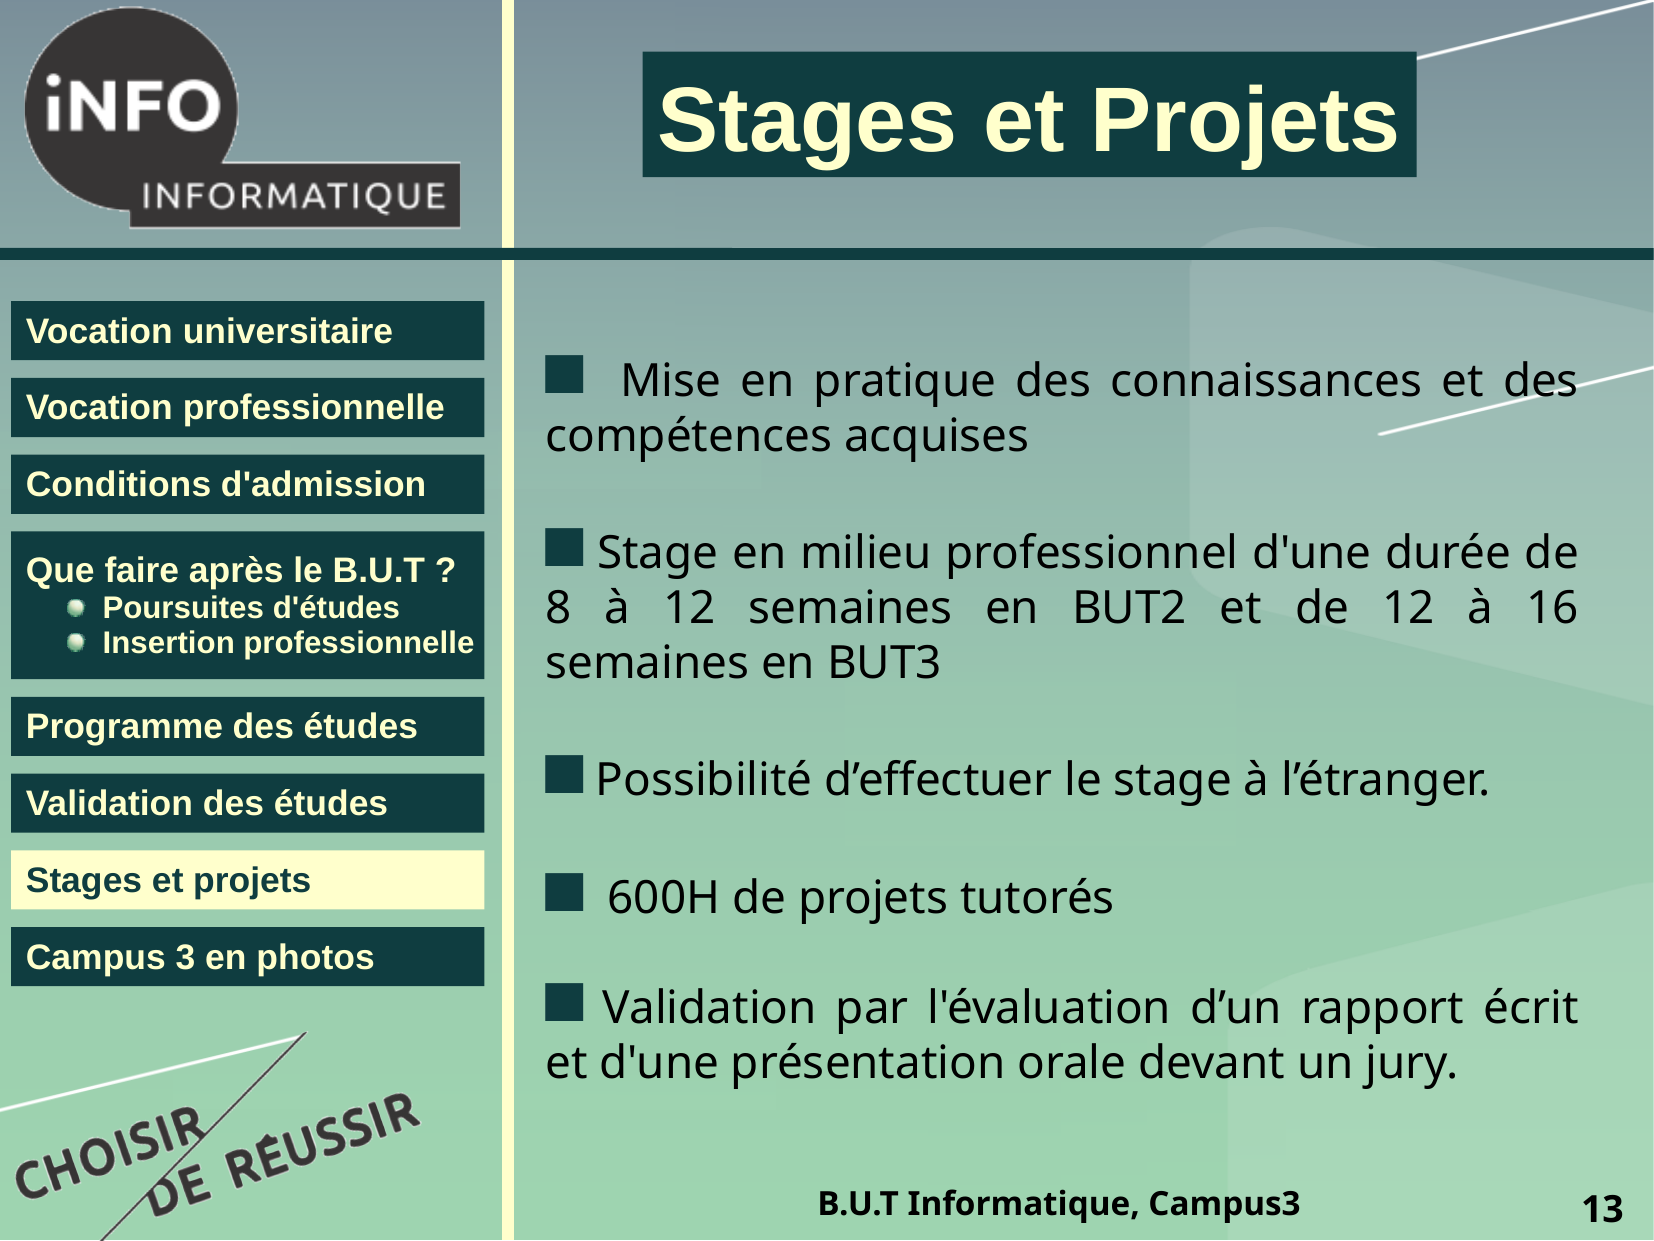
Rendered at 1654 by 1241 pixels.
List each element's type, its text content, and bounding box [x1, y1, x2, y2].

text_box Stages et projets [11, 850, 471, 910]
picture [0, 260, 502, 1241]
text_box Mise en pratique des connaissances et des compétences acquises Stage en milieu professionnel d'une durée de 8 à 12 semaines en BUT2 et de 12 à 16 semaines en BUT3 Possibilité d’effectuer le stage à l’étranger. 600H de projets tutorés Validation par l'évaluation d’un rapport écrit et d'une présentation orale devant un jury. [471, 342, 1595, 1164]
text_box Vocation universitaire [11, 301, 485, 361]
picture [67, 633, 86, 652]
text_box Vocation professionnelle [11, 377, 471, 438]
text_box Stages et Projets [642, 51, 1417, 178]
picture [514, 0, 1654, 248]
text_box Que faire après le B.U.T ? Poursuites d'études Insertion professionnelle [11, 531, 471, 680]
picture [0, 0, 502, 247]
picture [514, 260, 1654, 1240]
text_box Programme des études [11, 696, 471, 756]
picture [67, 599, 86, 617]
text_box Conditions d'admission [11, 454, 471, 514]
text_box Validation des études [11, 773, 471, 833]
text_box Campus 3 en photos [11, 927, 471, 987]
